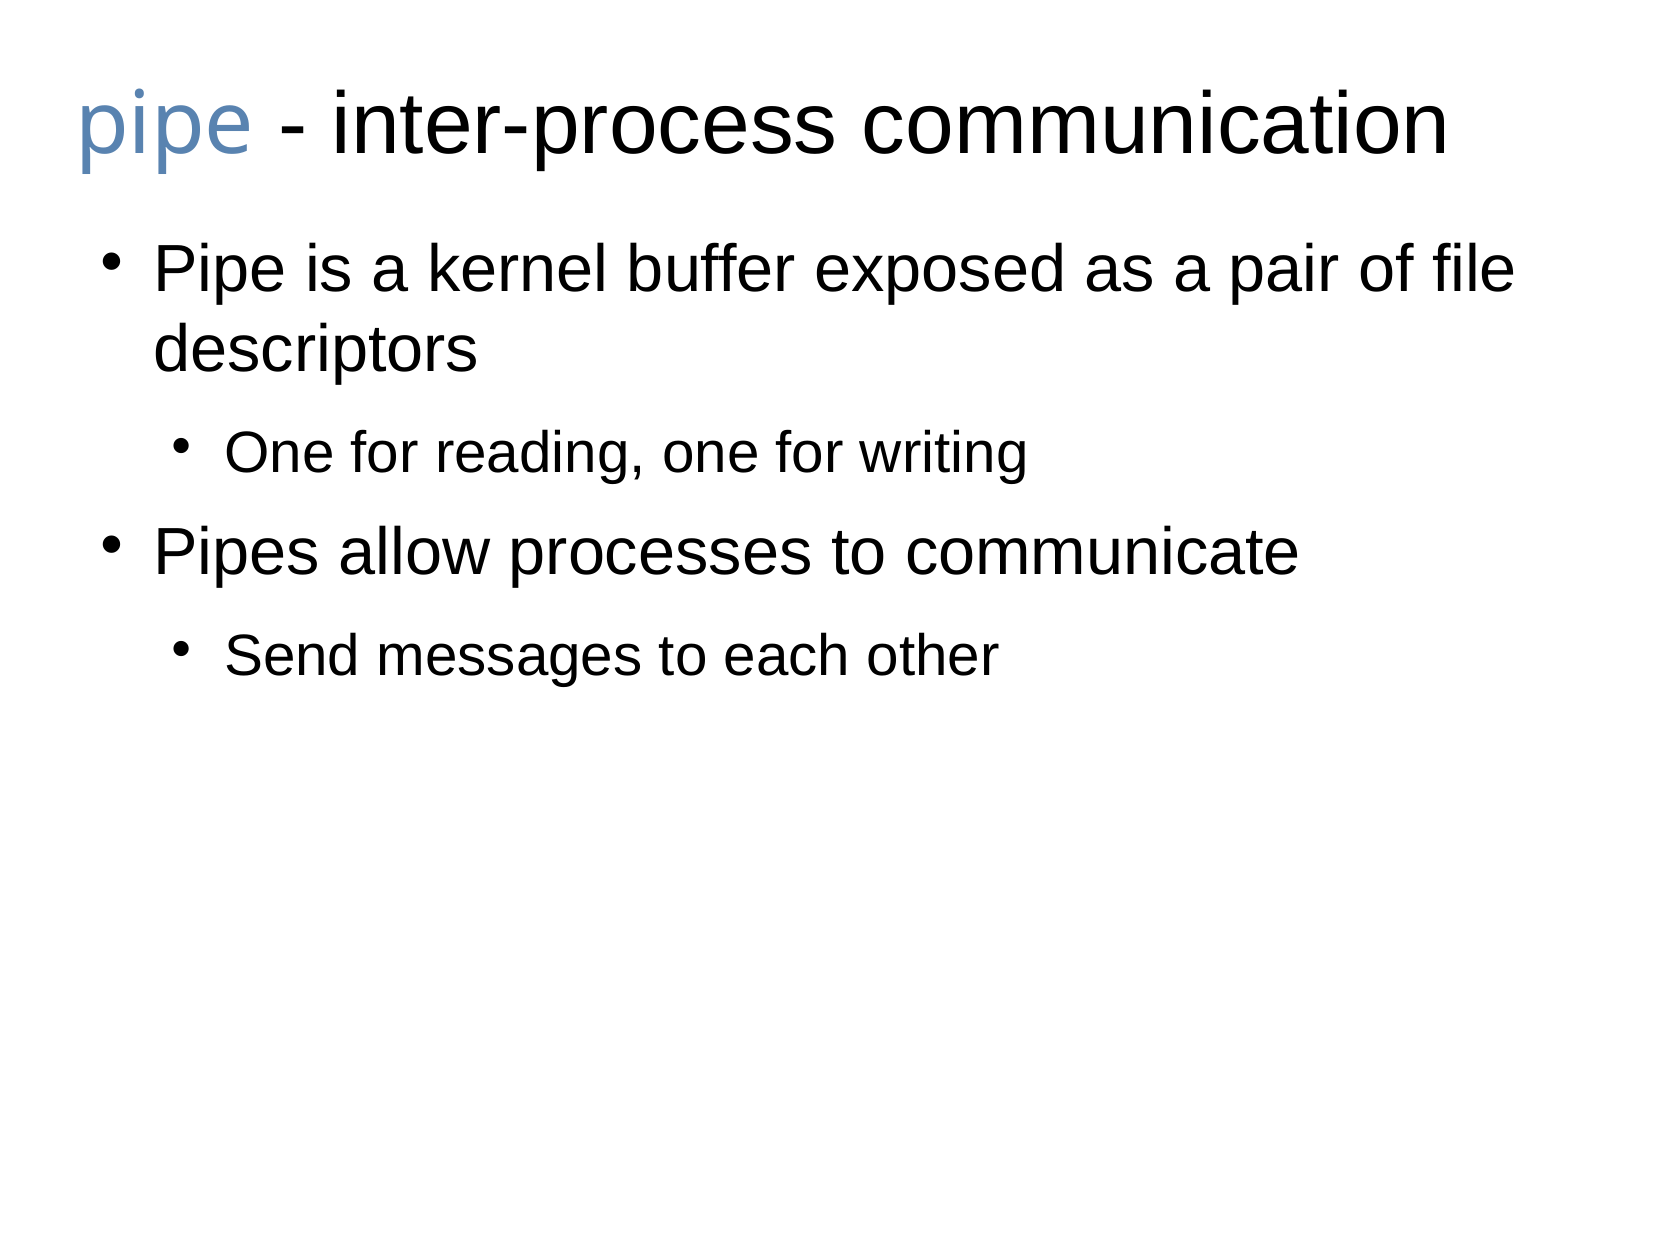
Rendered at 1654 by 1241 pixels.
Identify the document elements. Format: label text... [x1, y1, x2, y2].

title pipe - inter-process communication [75, 11, 1538, 225]
list Pipe is a kernel buffer exposed as a pair of file descriptors One for reading, one for writing Pipes allow processes to communicate Send messages to each other [82, 225, 1571, 1163]
